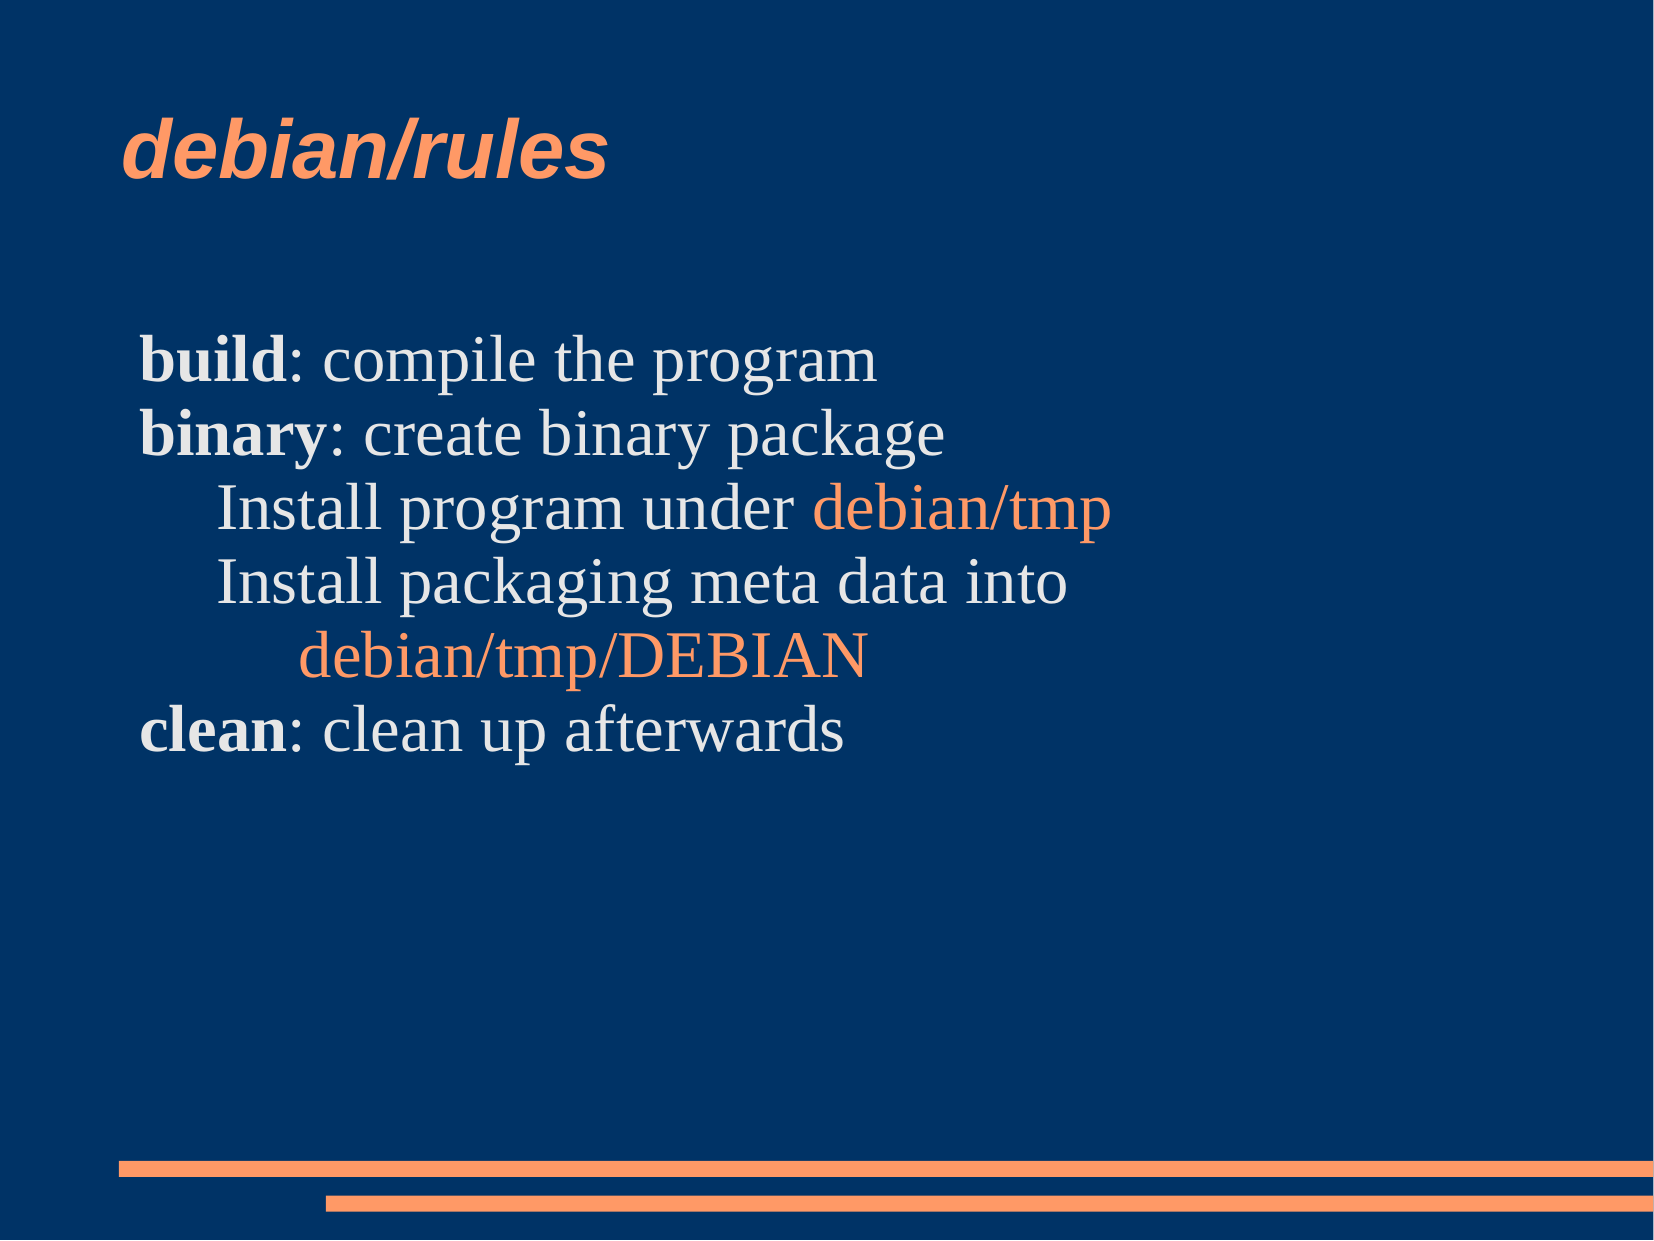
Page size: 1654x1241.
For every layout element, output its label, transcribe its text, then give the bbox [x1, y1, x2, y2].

list build: compile the program binary: create binary package Install program under debian/tmp Install packaging meta data into debian/tmp/DEBIAN clean: clean up afterwards [121, 322, 1561, 1118]
title debian/rules [121, 53, 1534, 247]
